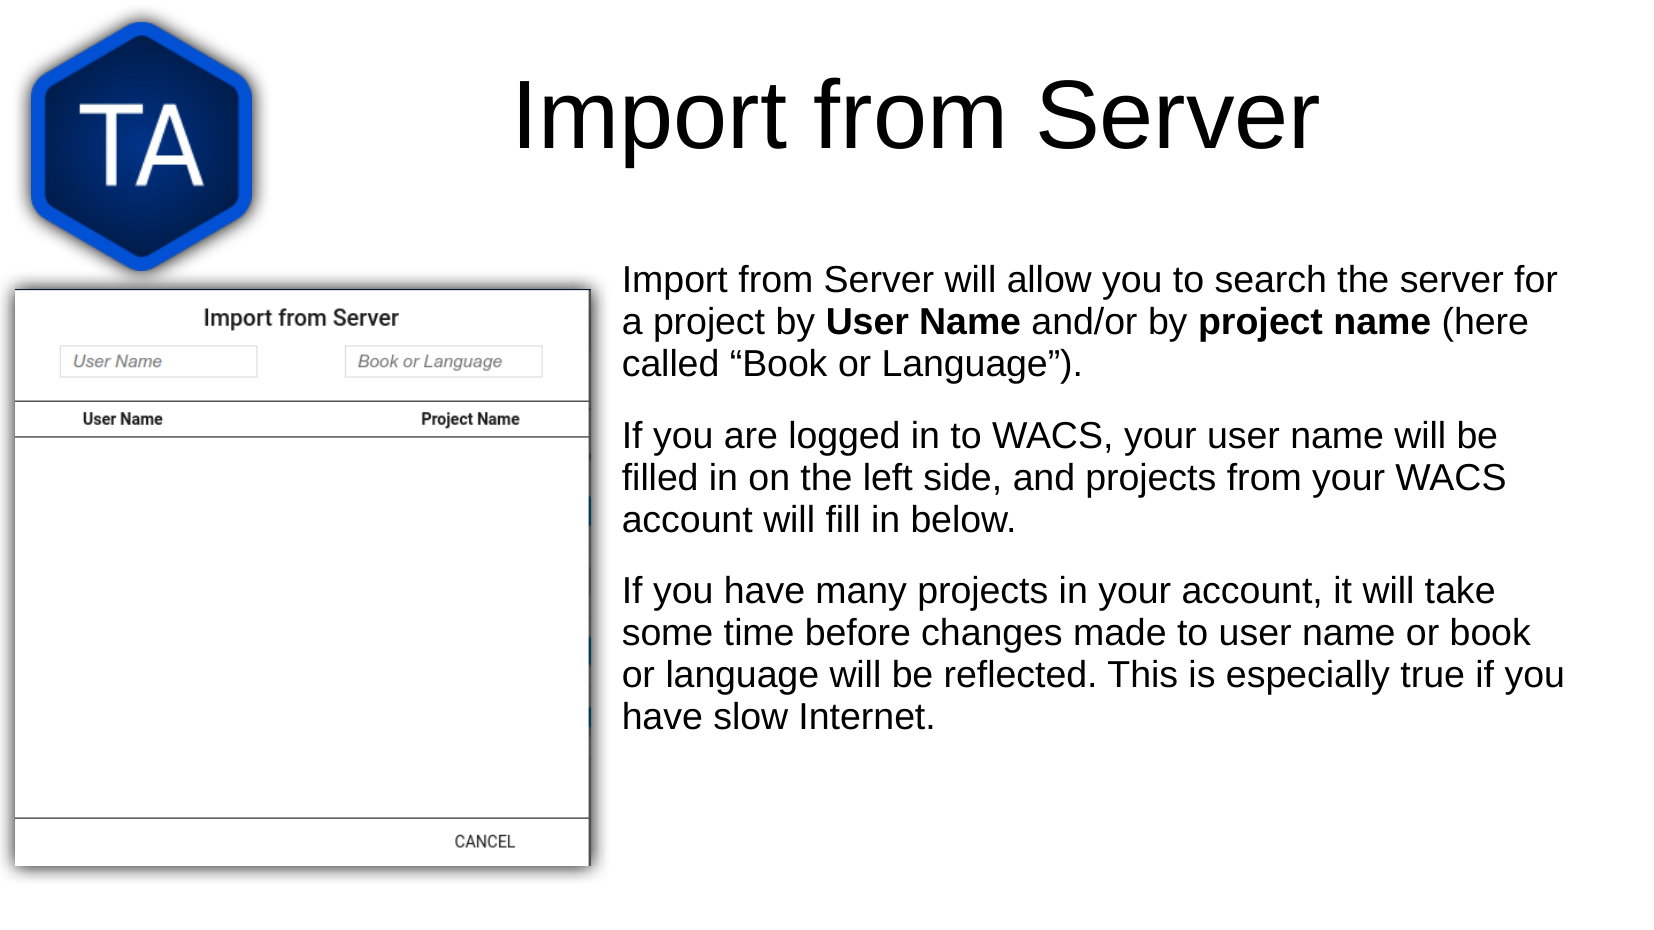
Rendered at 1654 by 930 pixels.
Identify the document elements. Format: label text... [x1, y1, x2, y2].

title Import from Server [263, 37, 1571, 193]
picture [15, 289, 591, 866]
list Import from Server will allow you to search the server for a project by User Name and/or by project name (here called “Book or Language”). If you are logged in to WACS, your user name will be filled in on the left side, and projects from your WACS account will fill in below. If you have many projects in your account, it will take some time before changes made to user name or book or language will be reflected. This is especially true if you have slow Internet. [621, 258, 1571, 757]
picture [31, 22, 252, 271]
